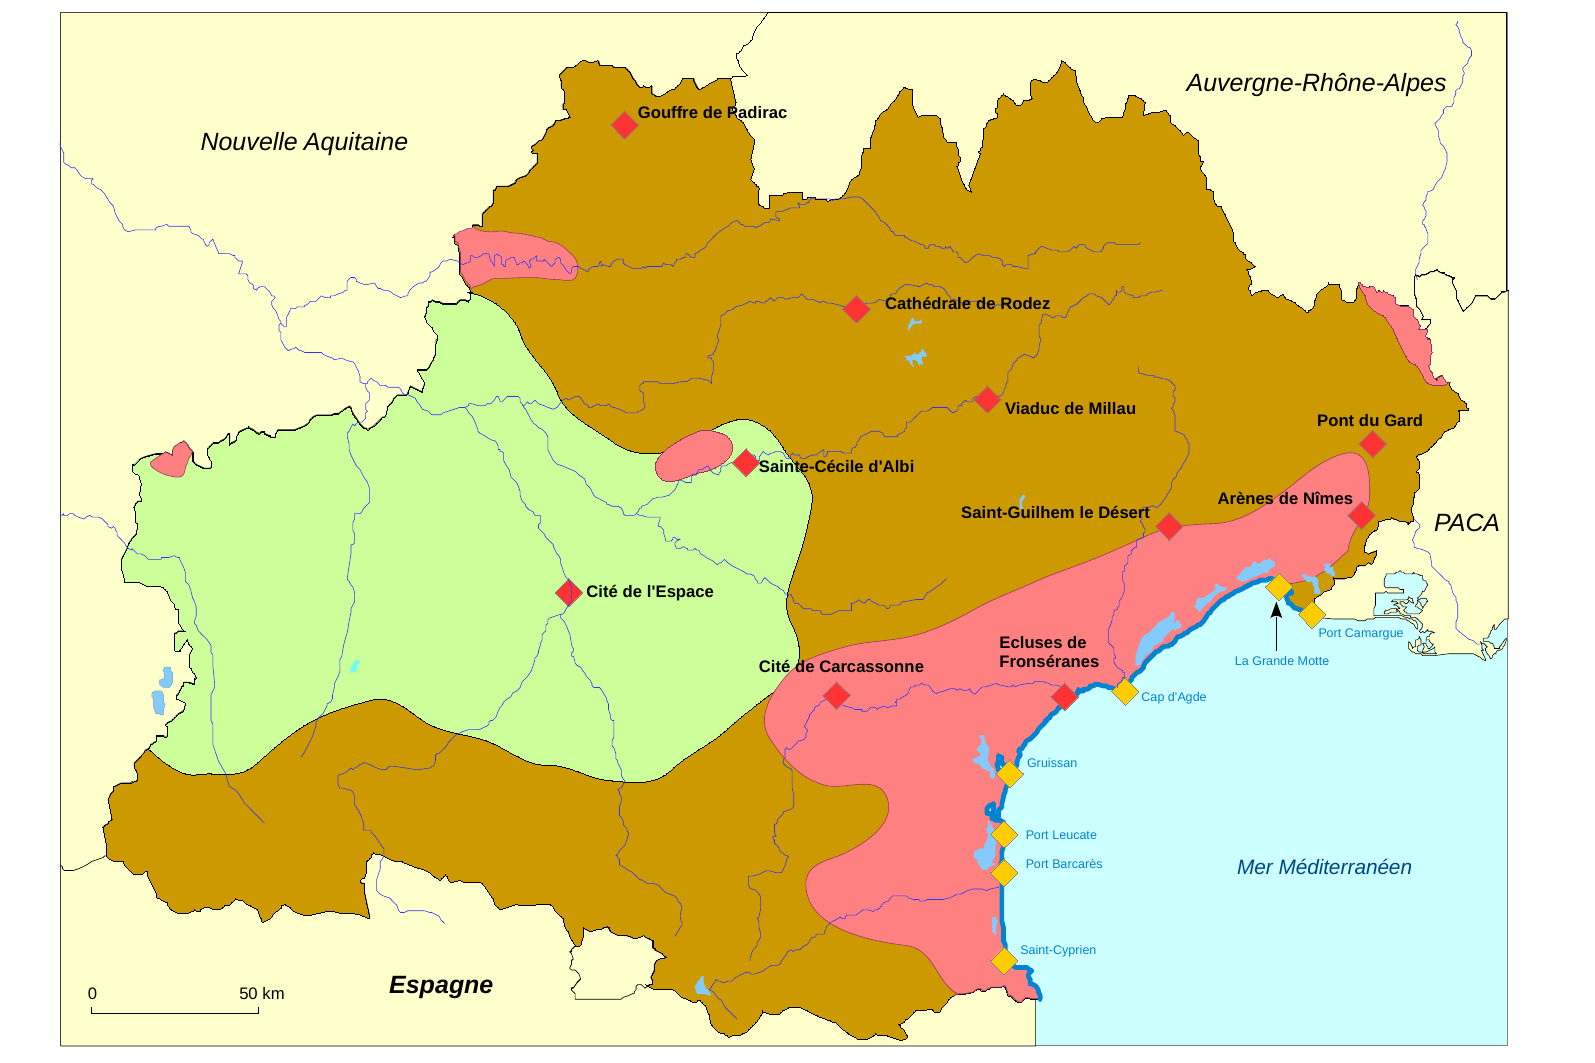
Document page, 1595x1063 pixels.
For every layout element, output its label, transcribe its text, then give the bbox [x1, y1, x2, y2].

text_box Auvergne-Rhône-Alpes [1171, 61, 1463, 105]
text_box Mer Méditerranéen [1222, 847, 1427, 887]
text_box Espagne [374, 963, 509, 1007]
text_box Ecluses de Fronséranes [984, 625, 1184, 739]
text_box Cathédrale de Rodez [870, 286, 1123, 360]
text_box Pont du Gard [1302, 403, 1439, 439]
text_box Port Barcarès [1011, 852, 1156, 881]
text_box PACA [1419, 501, 1516, 545]
text_box Viaduc de Millau [990, 391, 1152, 426]
text_box Sainte-Cécile d'Albi [744, 449, 971, 485]
text_box Cité de l'Espace [571, 574, 730, 609]
text_box [60, 12, 1509, 1046]
text_box Saint-Cyprien [1005, 935, 1150, 968]
text_box 0 50 km [73, 976, 308, 1011]
text_box Gouffre de Padirac [623, 96, 803, 131]
text_box Nouvelle Aquitaine [185, 120, 424, 164]
text_box La Grande Motte [1220, 646, 1365, 678]
text_box Arènes de Nîmes [1203, 481, 1418, 556]
text_box Gruissan [1012, 748, 1157, 781]
text_box Port Leucate [1011, 820, 1156, 852]
text_box Cité de Carcassonne [744, 649, 939, 684]
text_box Saint-Guilhem le Désert [946, 496, 1166, 540]
text_box Port Camargue [1303, 618, 1449, 651]
text_box Cap d'Agde [1184, 683, 1271, 715]
